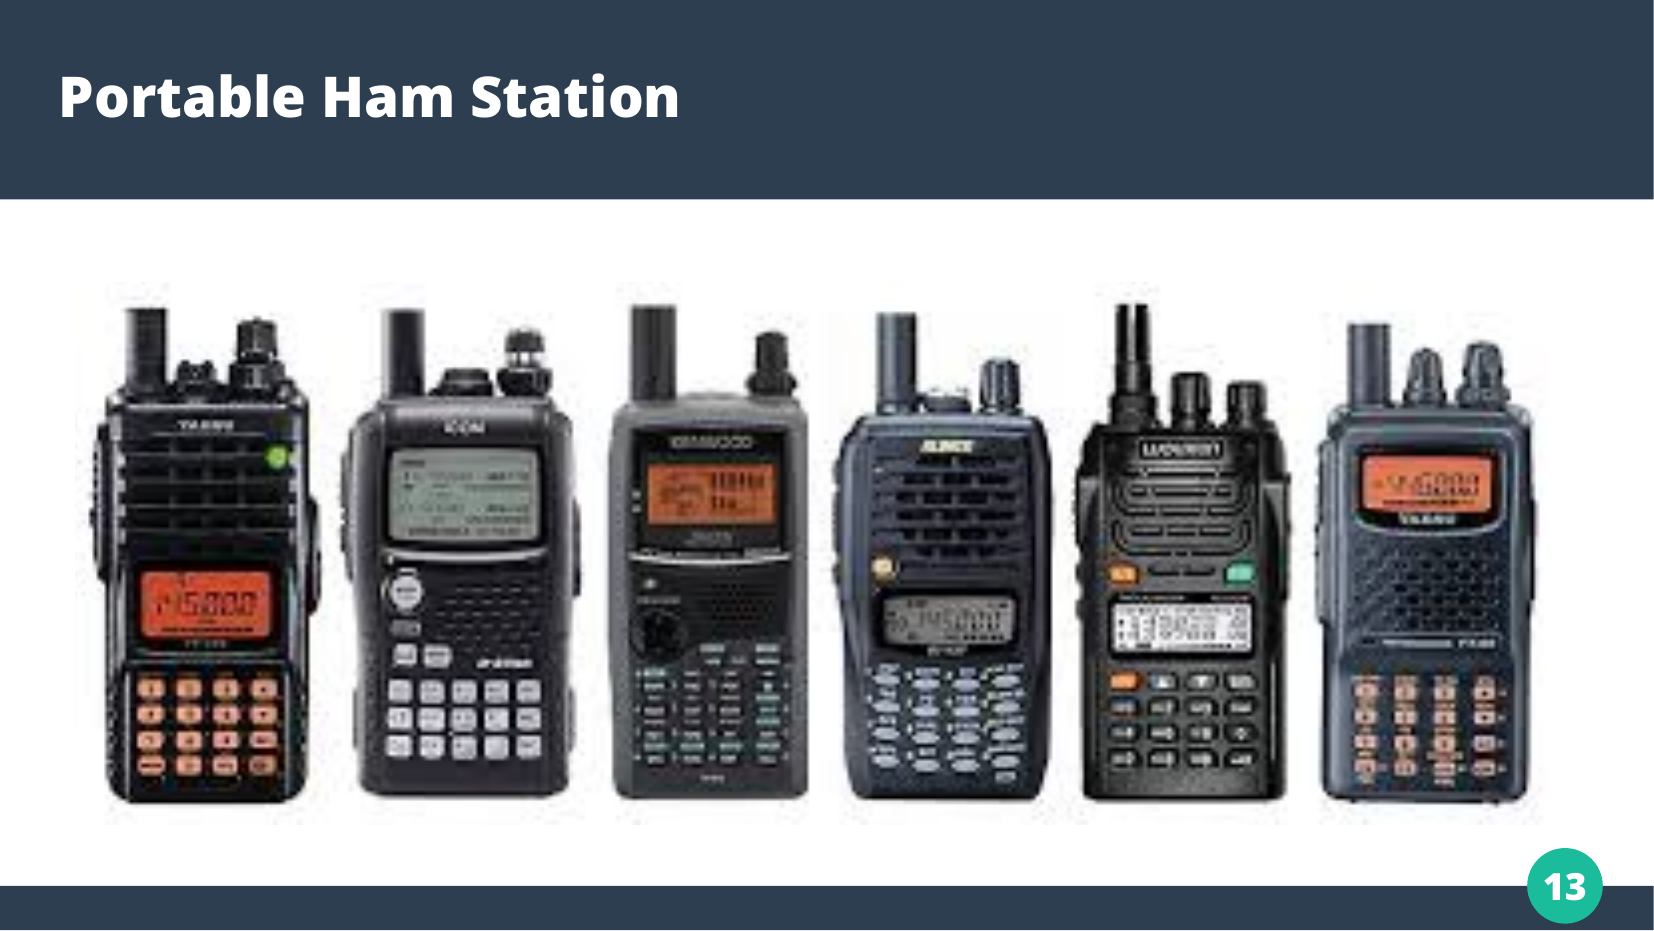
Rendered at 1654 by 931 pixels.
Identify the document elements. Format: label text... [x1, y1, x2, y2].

title Portable Ham Station [59, 37, 1595, 155]
picture [75, 282, 1556, 826]
